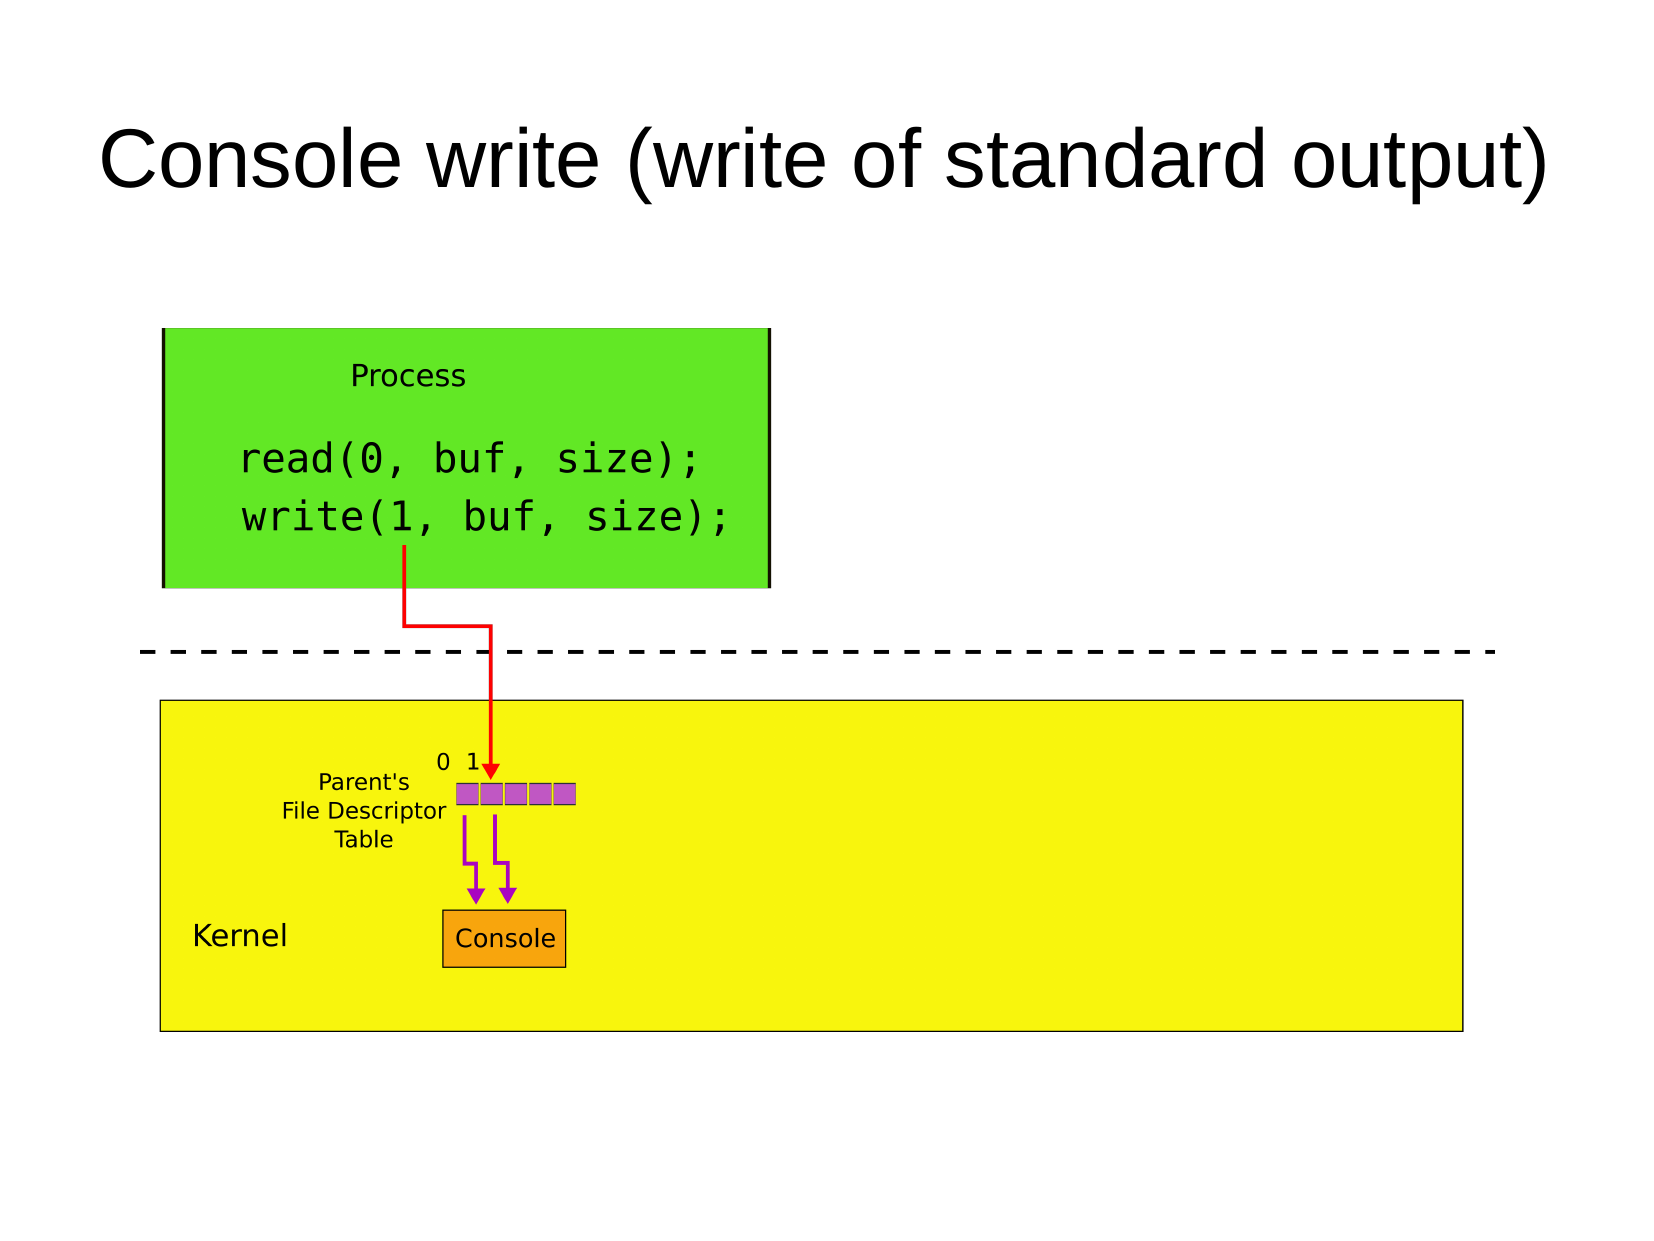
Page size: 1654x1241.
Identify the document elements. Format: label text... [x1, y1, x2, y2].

picture [140, 328, 1495, 1032]
title Console write (write of standard output) [75, 55, 1576, 263]
